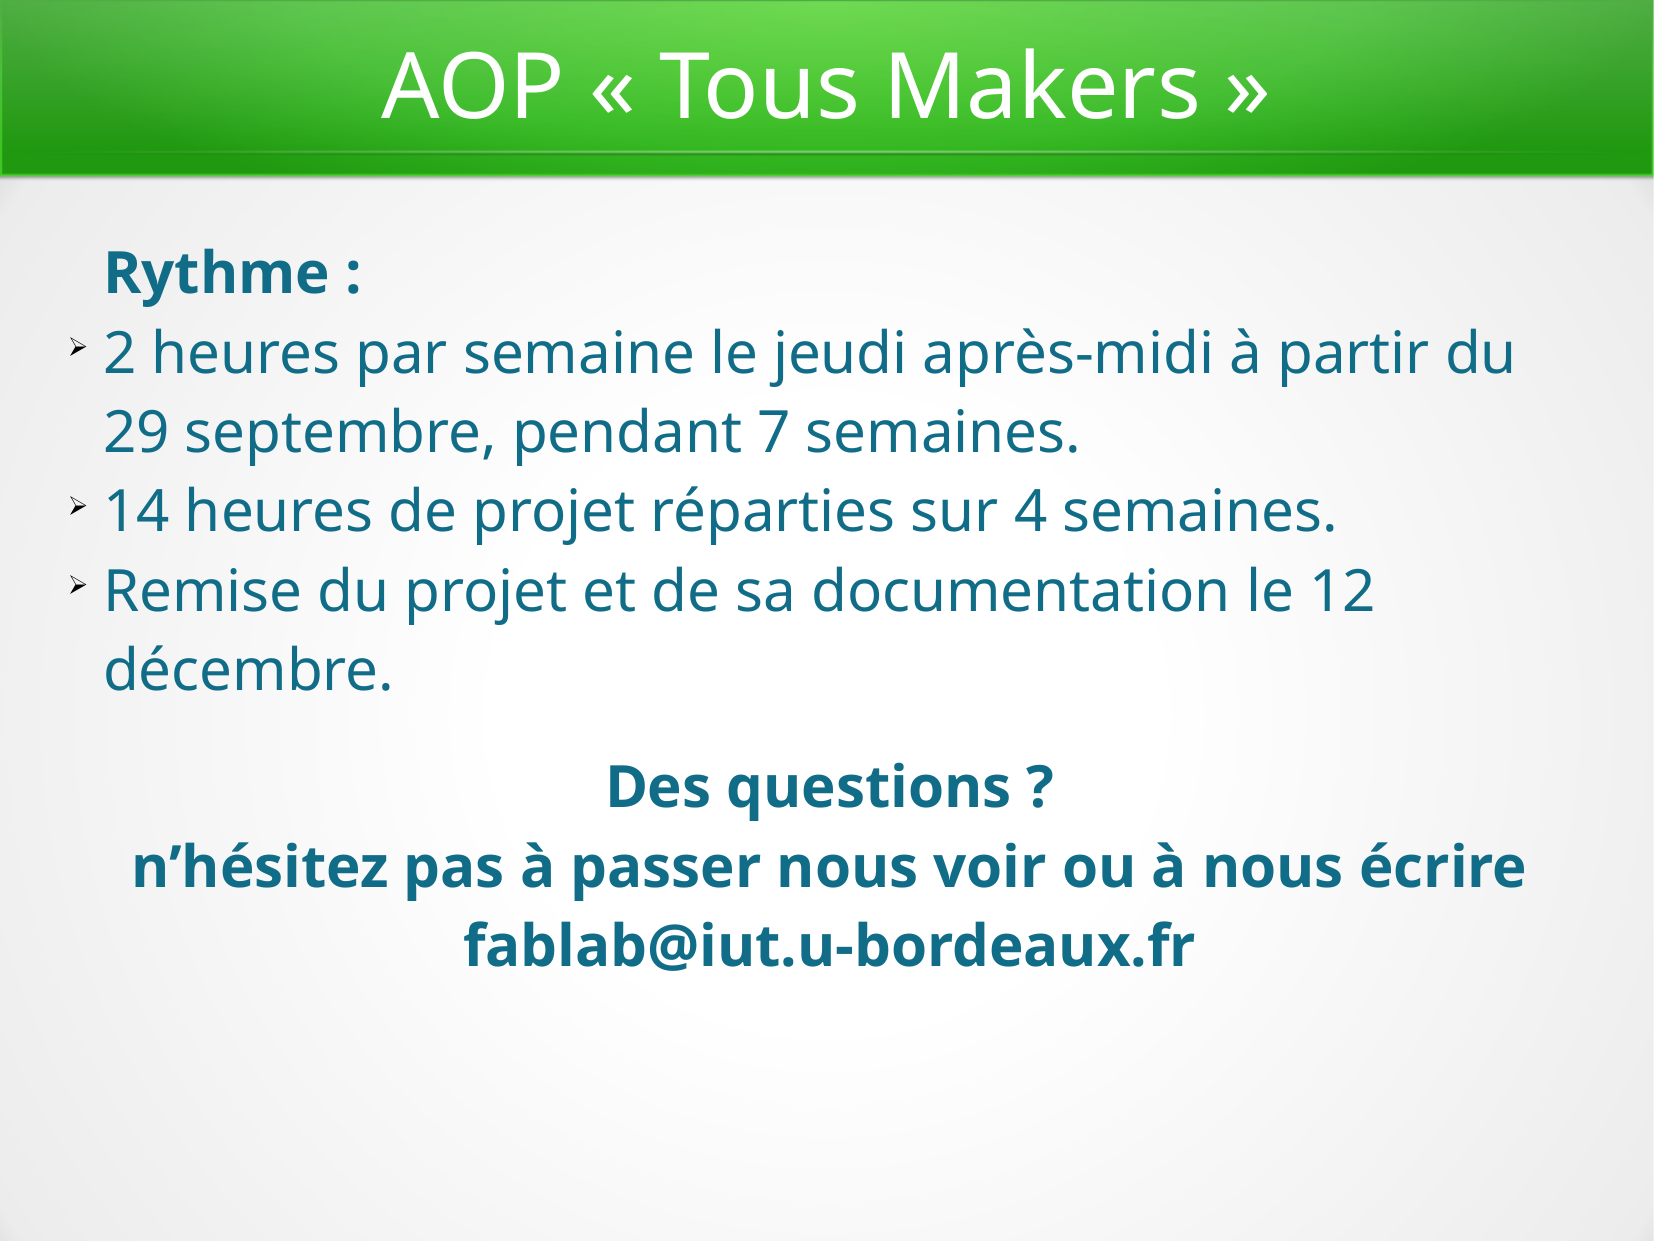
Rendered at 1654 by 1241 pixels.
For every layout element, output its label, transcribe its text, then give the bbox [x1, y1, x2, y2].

text_box Rythme : 2 heures par semaine le jeudi après-midi à partir du 29 septembre, pendant 7 semaines. 14 heures de projet réparties sur 4 semaines. Remise du projet et de sa documentation le 12 décembre. [53, 224, 1560, 686]
title AOP « Tous Makers » [82, 11, 1571, 154]
text_box Des questions ? n’hésitez pas à passer nous voir ou à nous écrire fablab@iut.u-bordeaux.fr [59, 738, 1565, 1016]
picture [0, 0, 1654, 1241]
